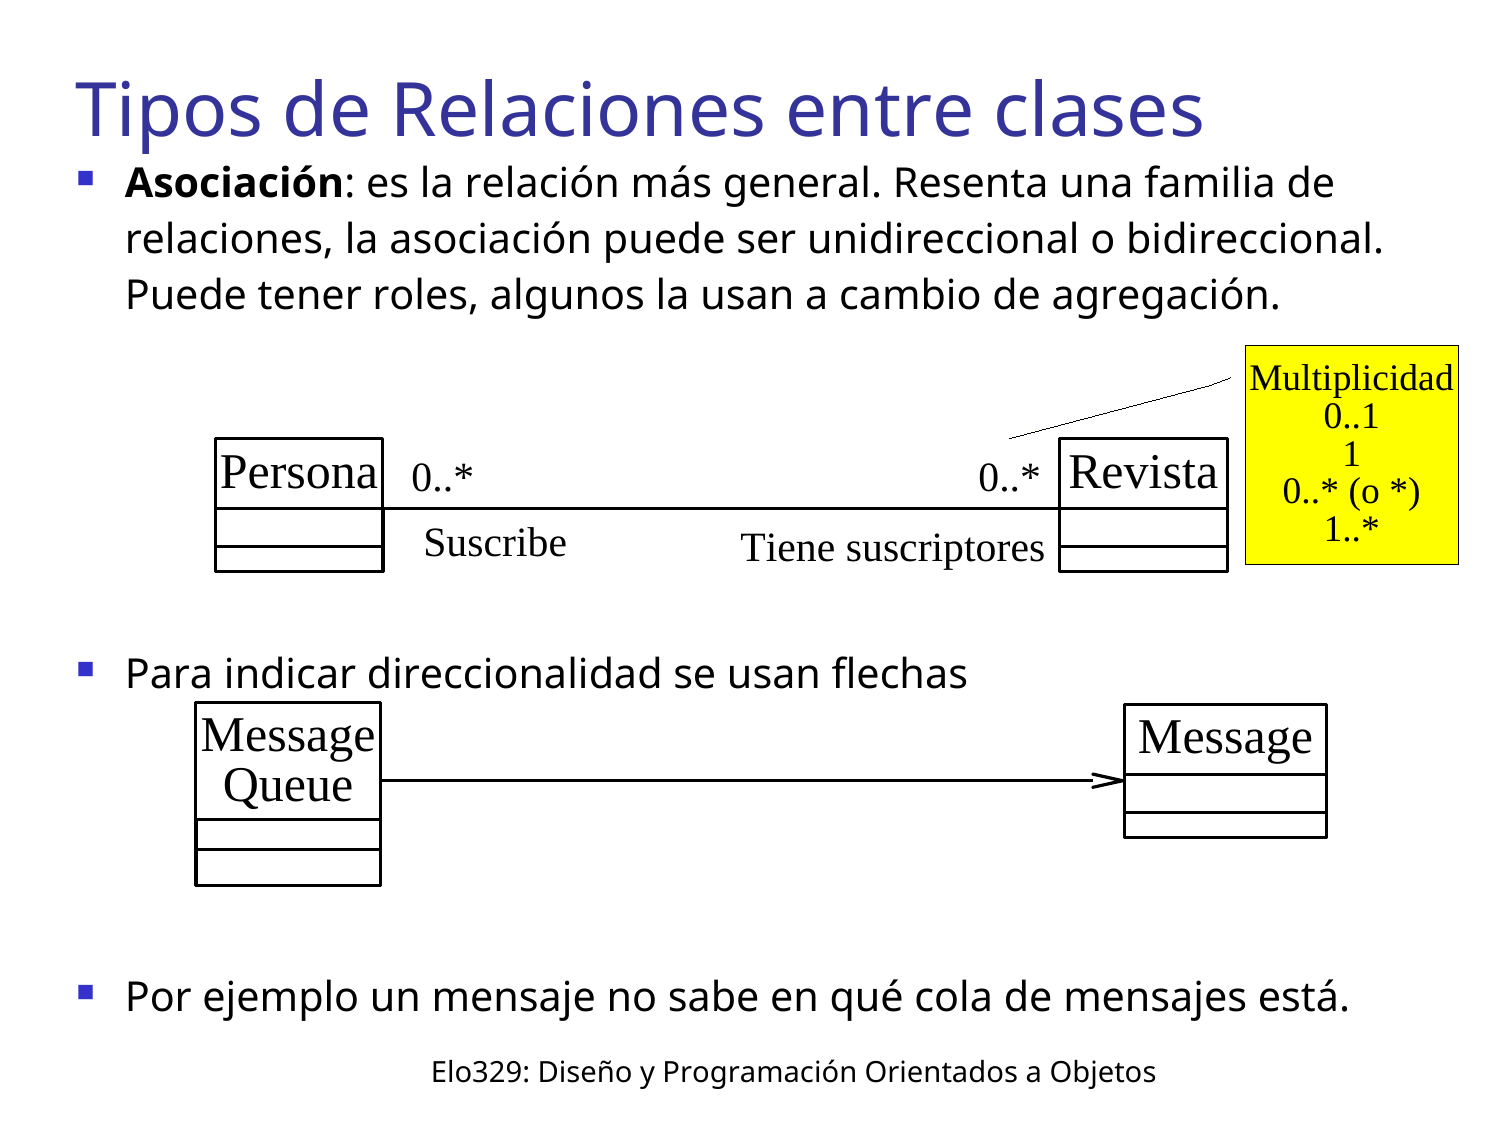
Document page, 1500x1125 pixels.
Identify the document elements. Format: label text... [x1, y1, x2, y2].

text_box 0..* [963, 450, 1183, 516]
text_box Revista [1061, 510, 1226, 570]
text_box Suscribe [408, 515, 628, 581]
text_box Revista [1059, 438, 1228, 507]
list Asociación: es la relación más general. Resenta una familia de relaciones, la asociación puede ser unidireccional o bidireccional. Puede tener roles, algunos la usan a cambio de agregación. Para indicar direccionalidad se usan flechas Por ejemplo un mensaje no sabe en qué cola de mensajes está. [76, 153, 1448, 1036]
title Tipos de Relaciones entre clases [75, 25, 1449, 188]
text_box Persona [217, 510, 382, 570]
text_box Persona [215, 438, 383, 507]
text_box 0..* [396, 451, 616, 516]
text_box Multiplicidad 0..1 1 0..* (o *) 1..* [1245, 345, 1458, 564]
text_box Message [1124, 704, 1327, 773]
text_box Message Queue [195, 702, 381, 818]
text_box Message Queue [198, 821, 379, 884]
text_box Message [1126, 776, 1325, 836]
text_box Tiene suscriptores [725, 520, 1083, 586]
